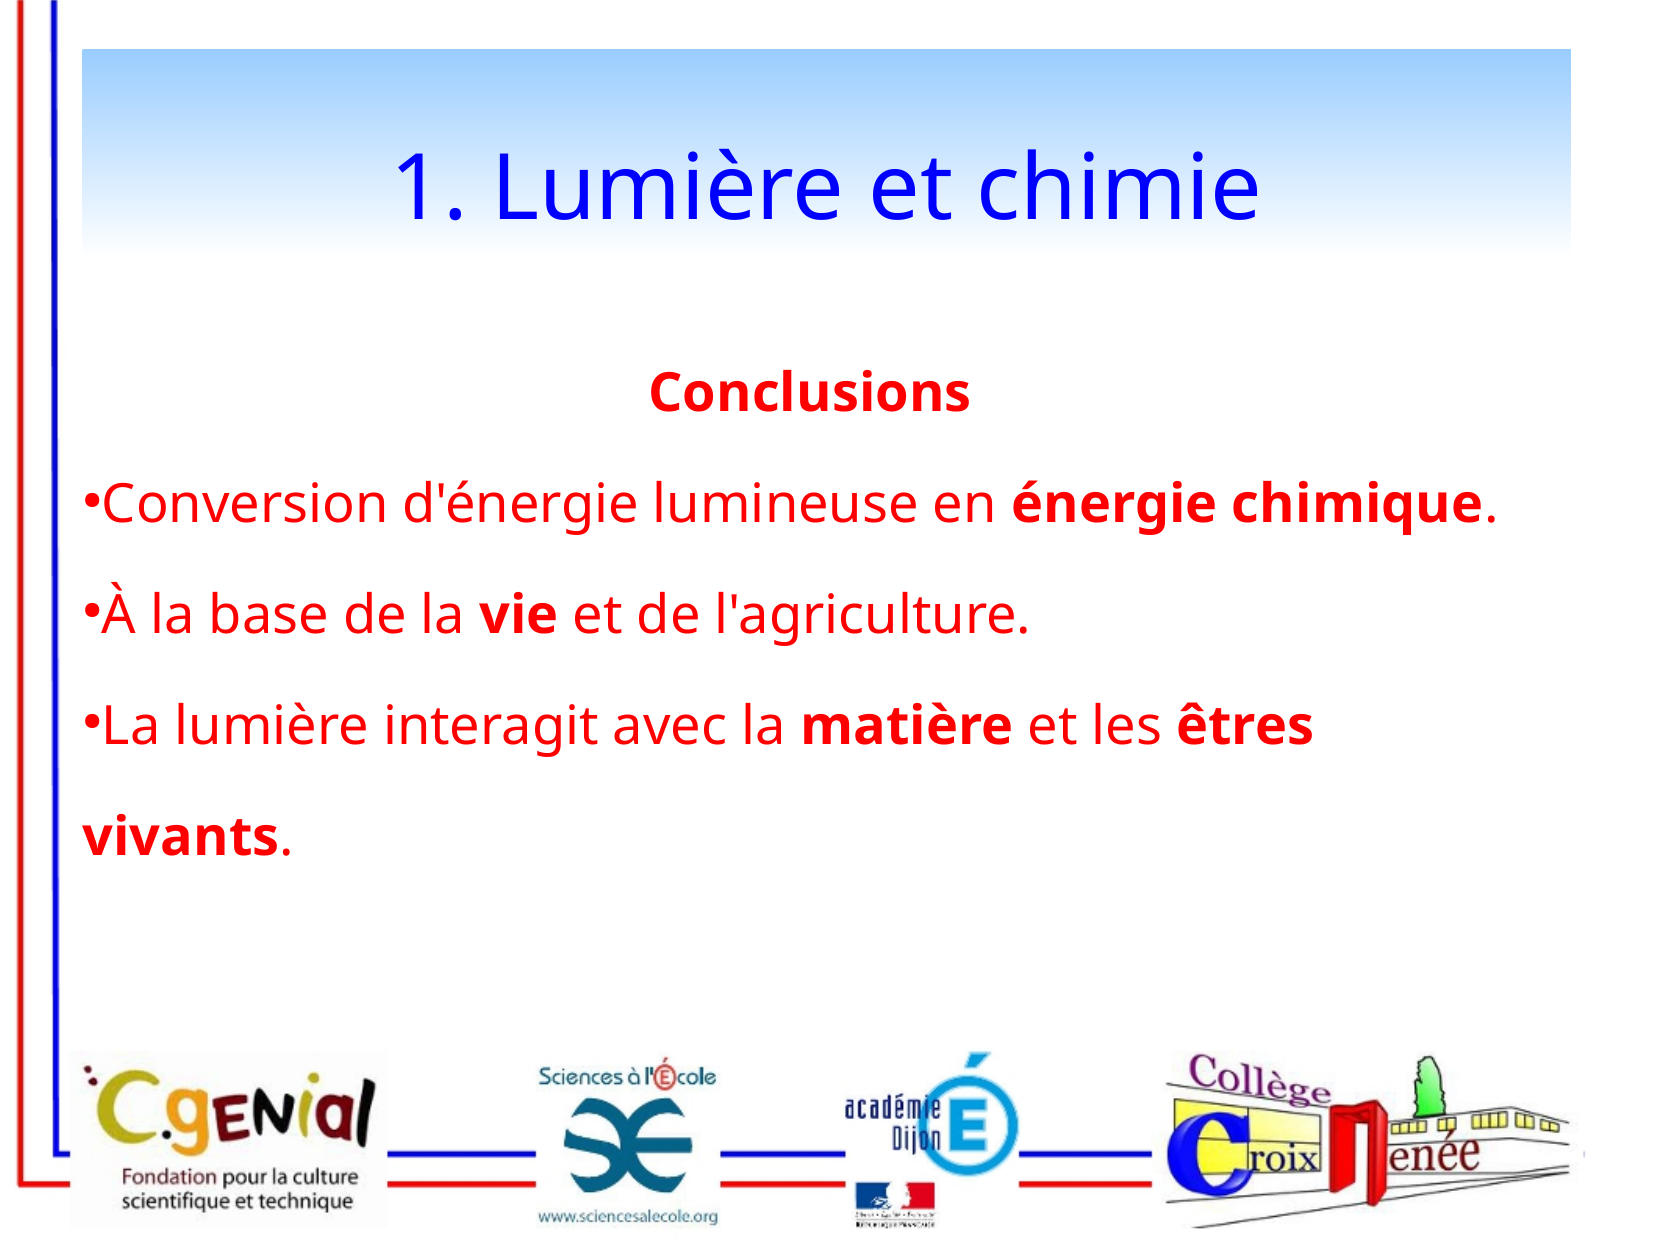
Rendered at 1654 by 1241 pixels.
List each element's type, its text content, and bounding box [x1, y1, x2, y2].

title 1. Lumière et chimie [82, 49, 1571, 257]
subtitle Conclusions Conversion d'énergie lumineuse en énergie chimique. À la base de la vie et de l'agriculture. La lumière interagit avec la matière et les êtres vivants. [82, 290, 1538, 1010]
picture [0, 0, 1654, 1241]
